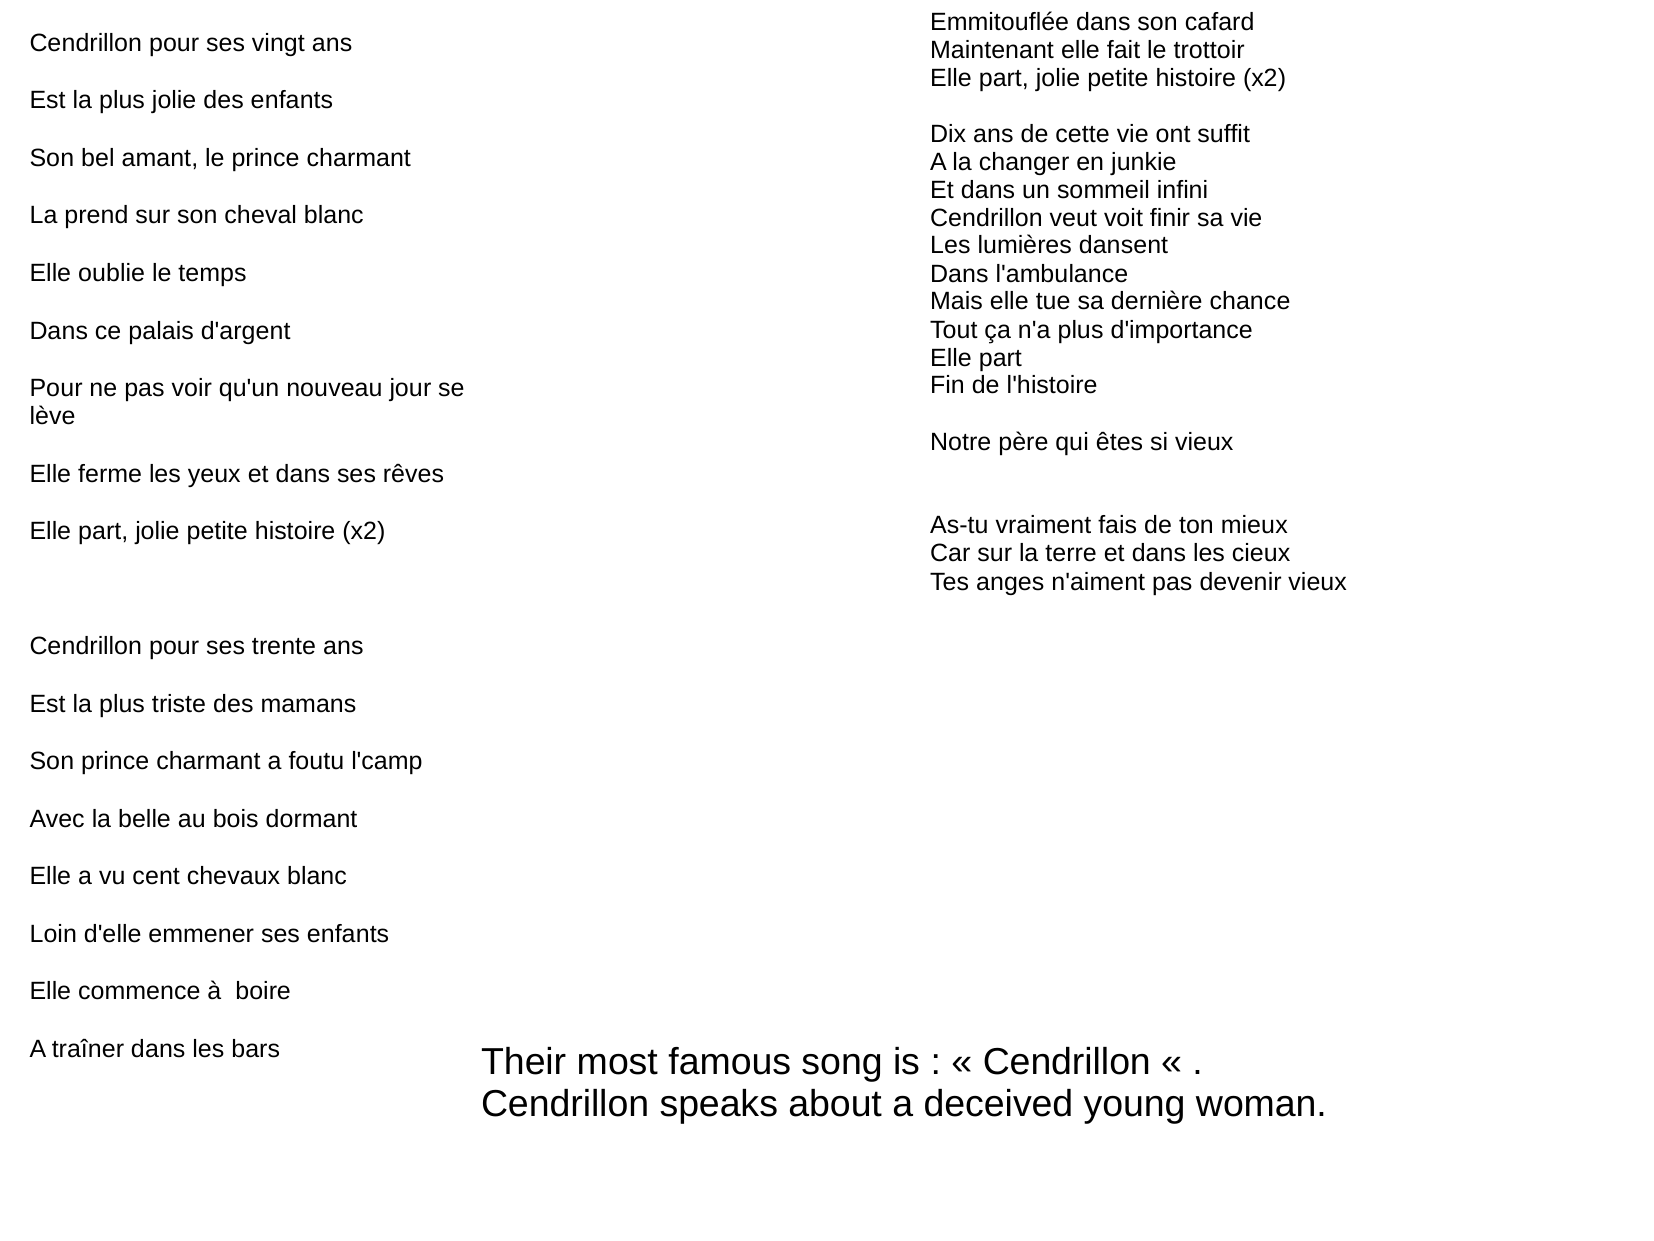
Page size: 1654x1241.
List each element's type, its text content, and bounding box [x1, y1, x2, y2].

list Cendrillon pour ses vingt ans Est la plus jolie des enfants Son bel amant, le prince charmant La prend sur son cheval blanc Elle oublie le temps Dans ce palais d'argent Pour ne pas voir qu'un nouveau jour se lève Elle ferme les yeux et dans ses rêves Elle part, jolie petite histoire (x2) Cendrillon pour ses trente ans Est la plus triste des mamans Son prince charmant a foutu l'camp Avec la belle au bois dormant Elle a vu cent chevaux blanc Loin d'elle emmener ses enfants Elle commence à boire A traîner dans les bars [29, 28, 502, 1063]
text_box Their most famous song is : « Cendrillon « . Cendrillon speaks about a deceived young woman. [466, 1033, 1565, 1175]
text_box Emmitouflée dans son cafard Maintenant elle fait le trottoir Elle part, jolie petite histoire (x2) Dix ans de cette vie ont suffit A la changer en junkie Et dans un sommeil infini Cendrillon veut voit finir sa vie Les lumières dansent Dans l'ambulance Mais elle tue sa dernière chance Tout ça n'a plus d'importance Elle part Fin de l'histoire Notre père qui êtes si vieux As-tu vraiment fais de ton mieux Car sur la terre et dans les cieux Tes anges n'aiment pas devenir vieux [915, 0, 1536, 650]
